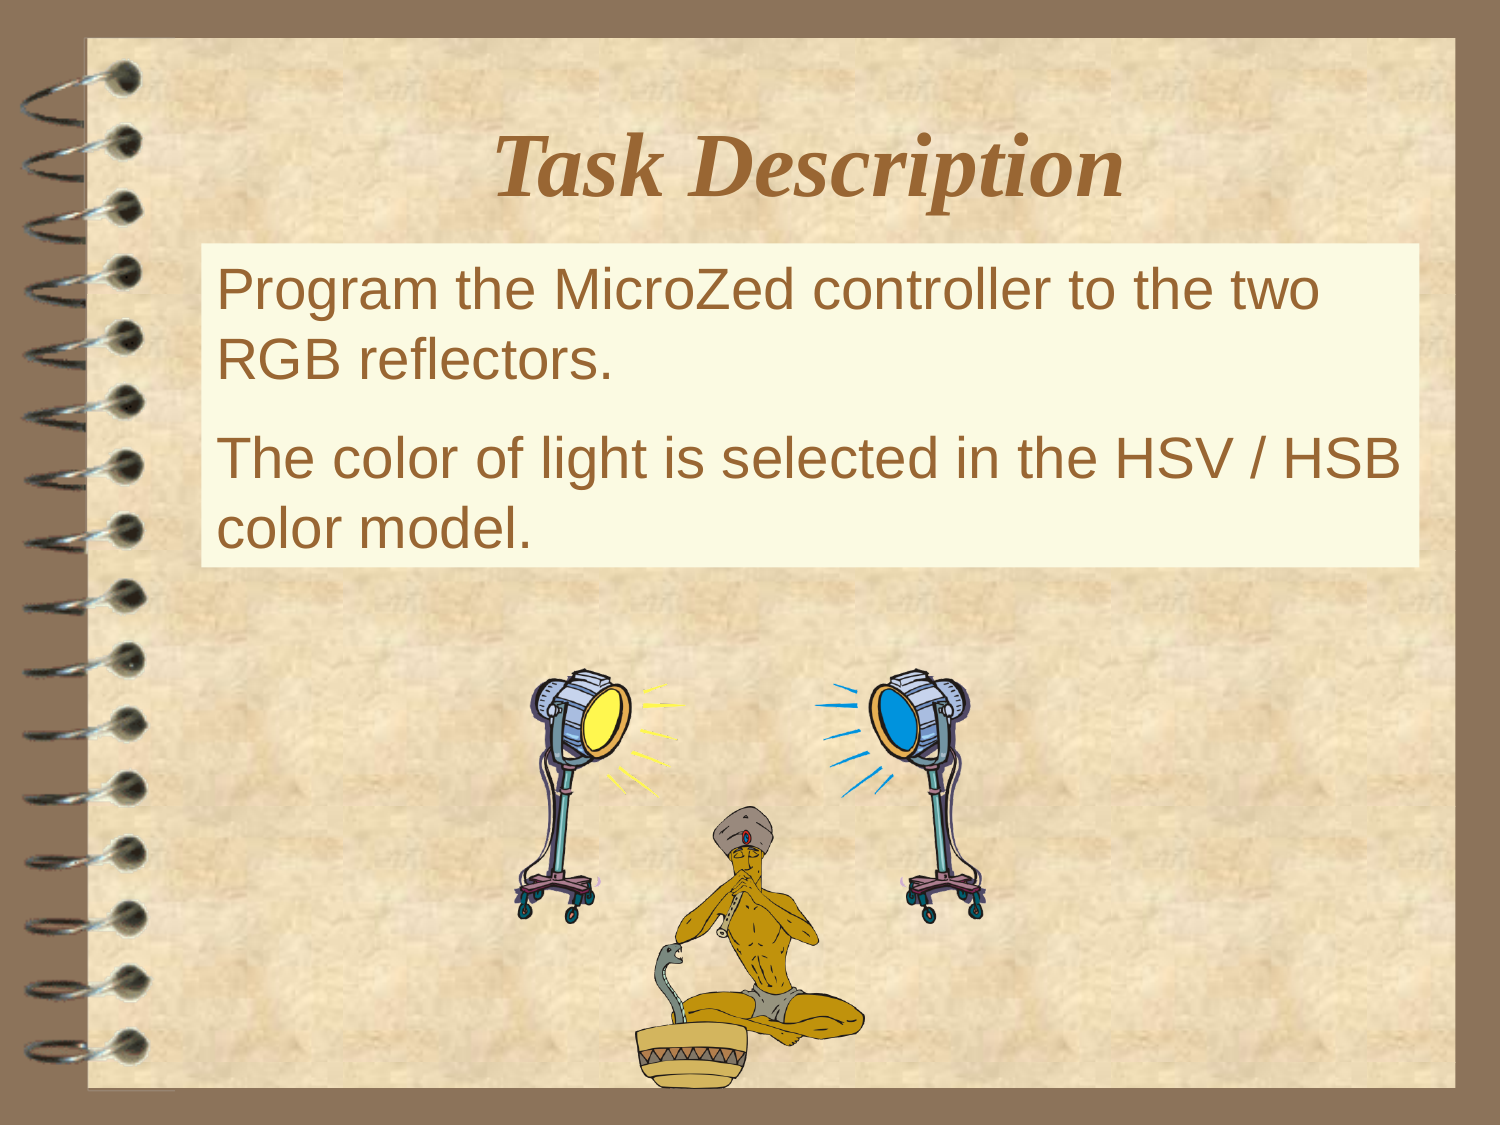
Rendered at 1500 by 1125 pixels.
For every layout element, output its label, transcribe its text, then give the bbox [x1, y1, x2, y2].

text_box Program the MicroZed controller to the two RGB reflectors. The color of light is selected in the HSV / HSB color model. [201, 243, 1420, 568]
picture [0, 0, 1456, 1125]
title Task Description [171, 66, 1447, 254]
